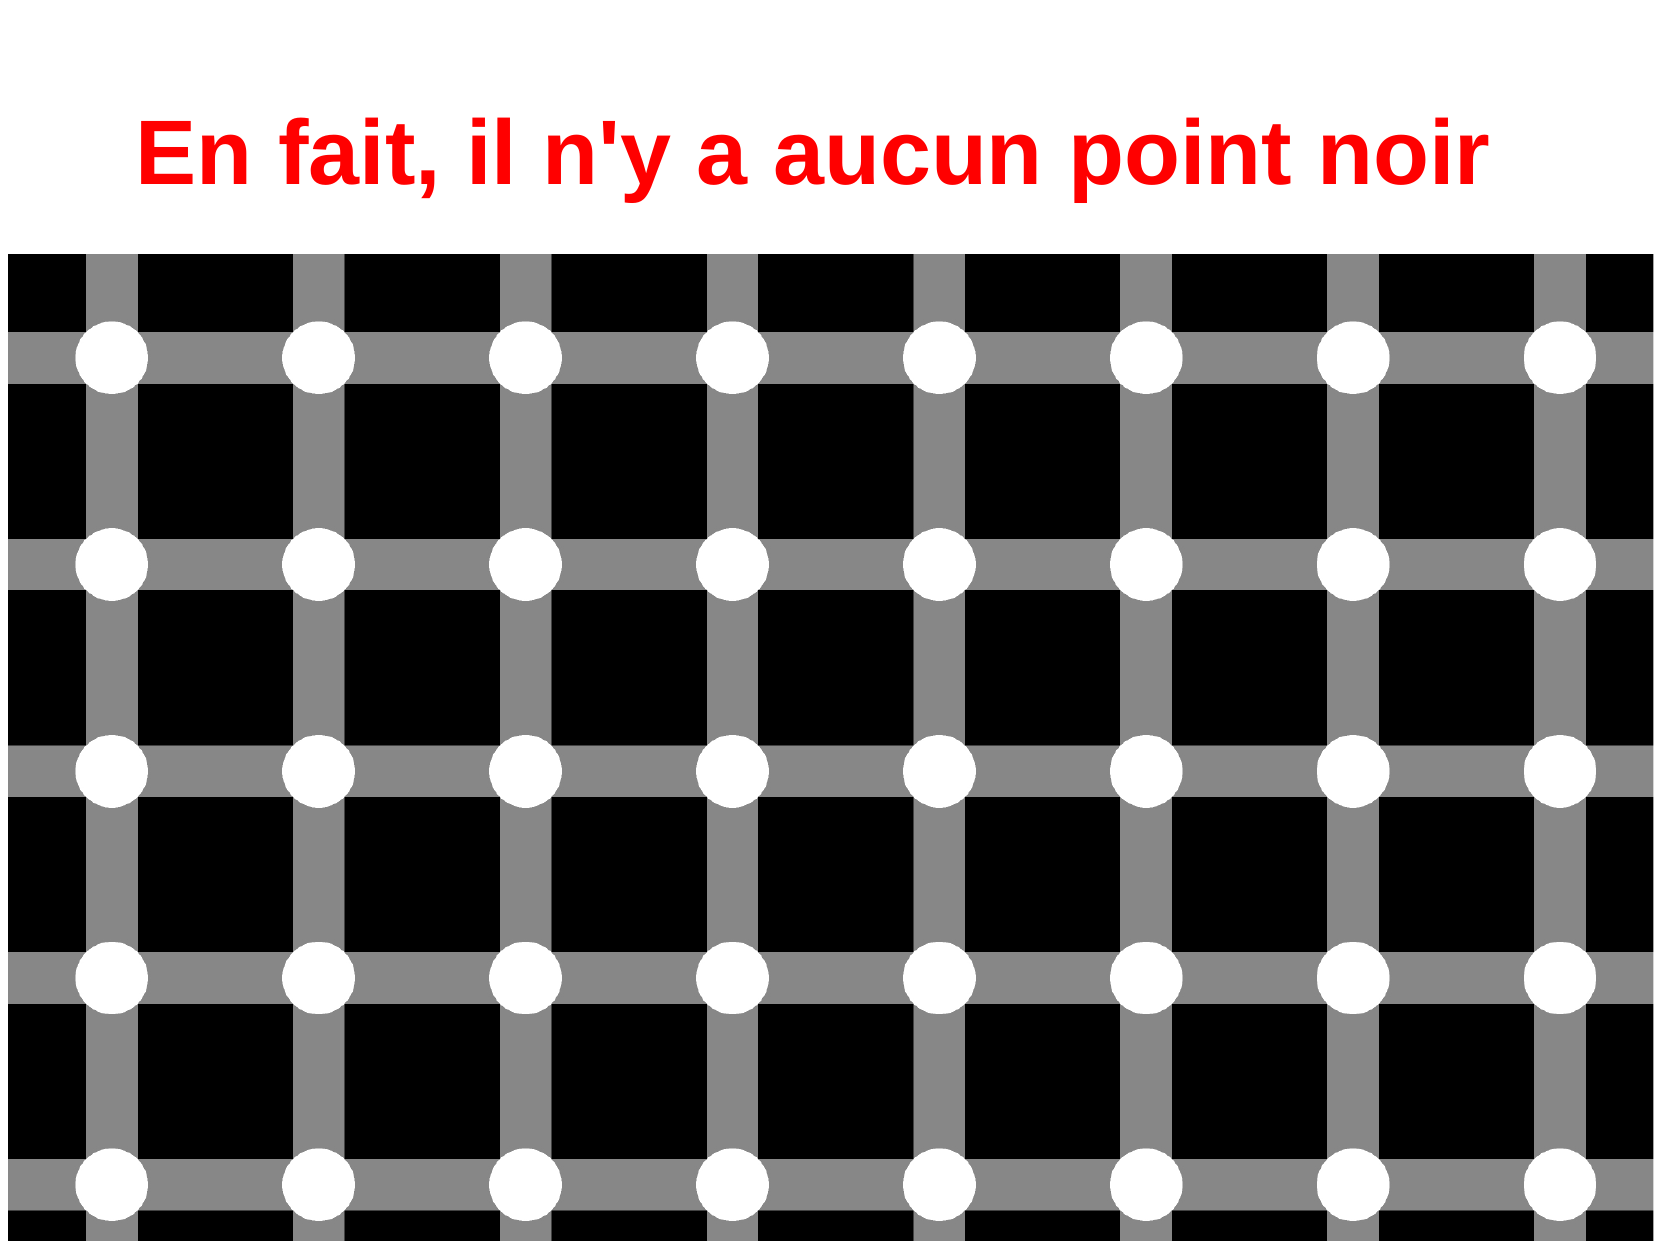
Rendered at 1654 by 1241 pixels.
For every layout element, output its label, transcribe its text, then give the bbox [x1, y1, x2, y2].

picture [8, 254, 1654, 1241]
title En fait, il n'y a aucun point noir [82, 49, 1571, 254]
